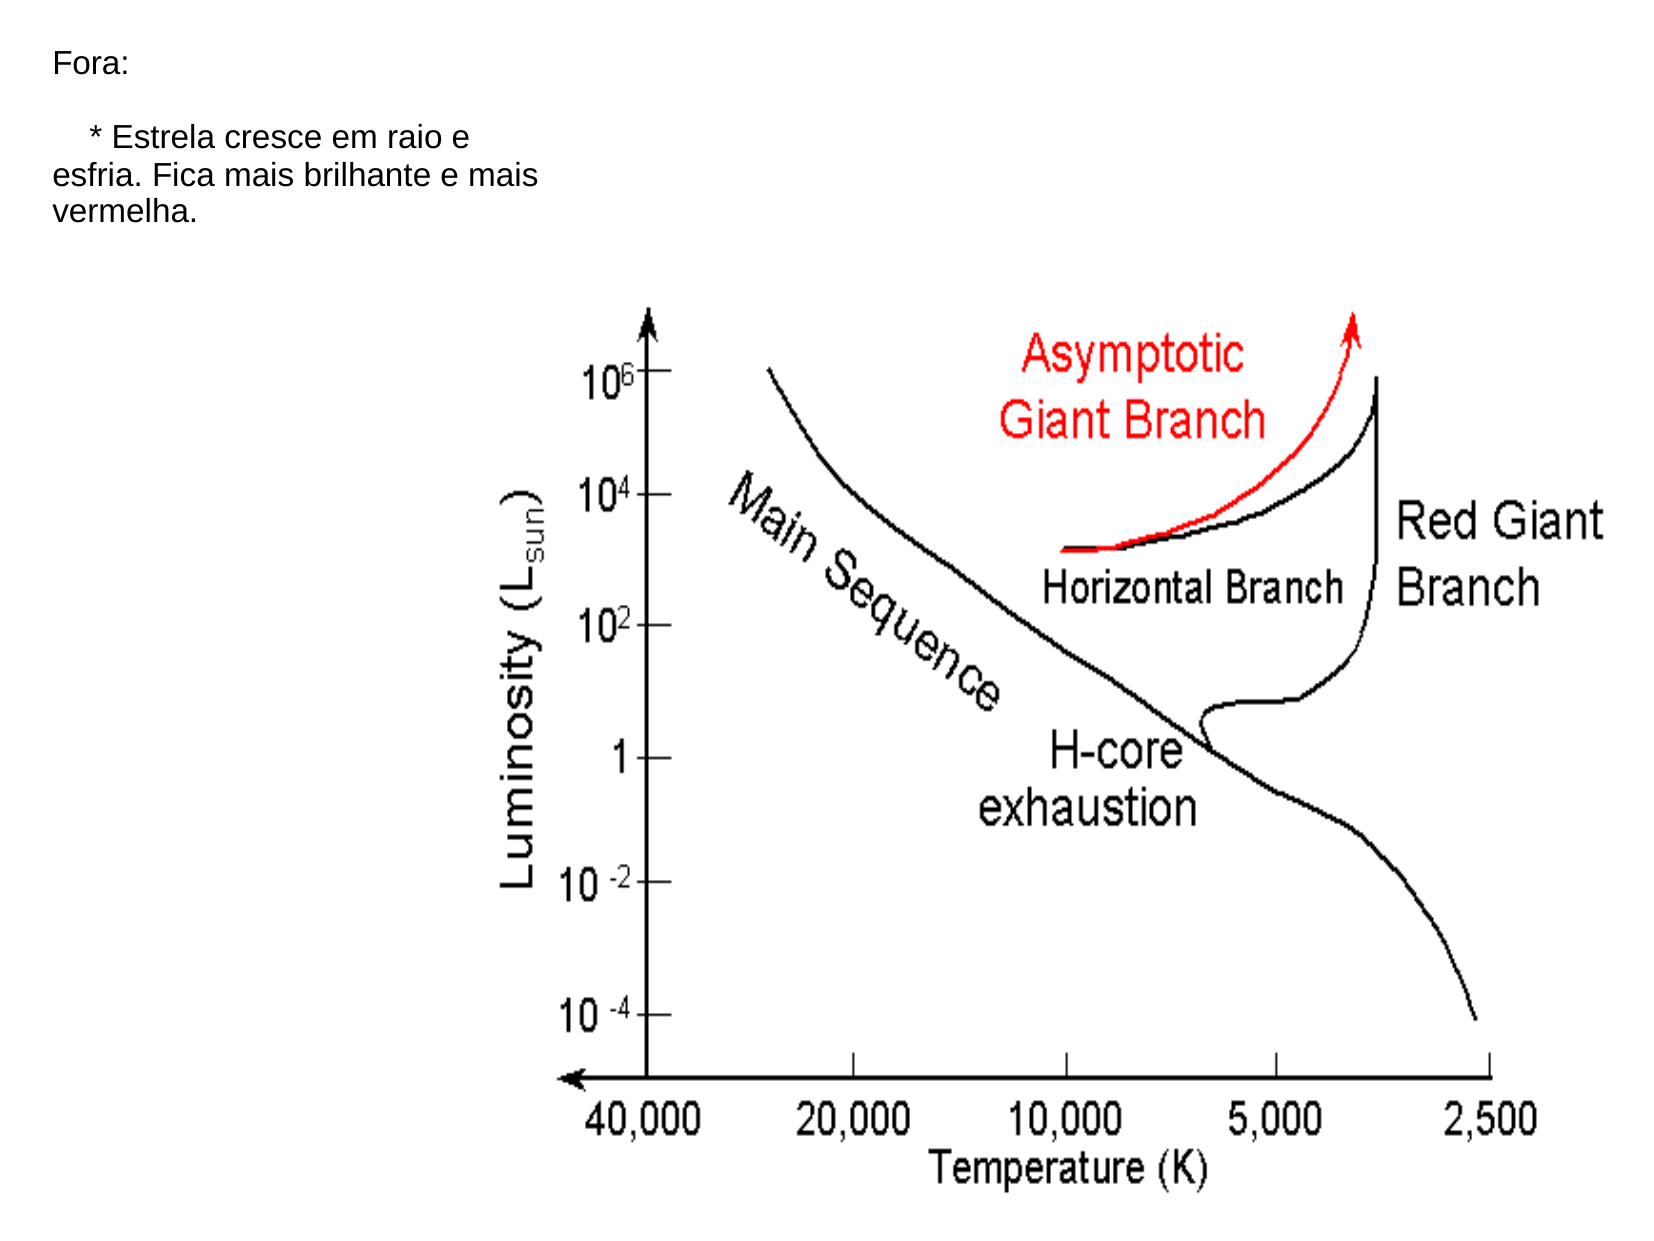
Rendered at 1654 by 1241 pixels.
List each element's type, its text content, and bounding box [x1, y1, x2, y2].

text_box Fora: * Estrela cresce em raio e esfria. Fica mais brilhante e mais vermelha. [37, 37, 563, 294]
picture [487, 299, 1613, 1201]
